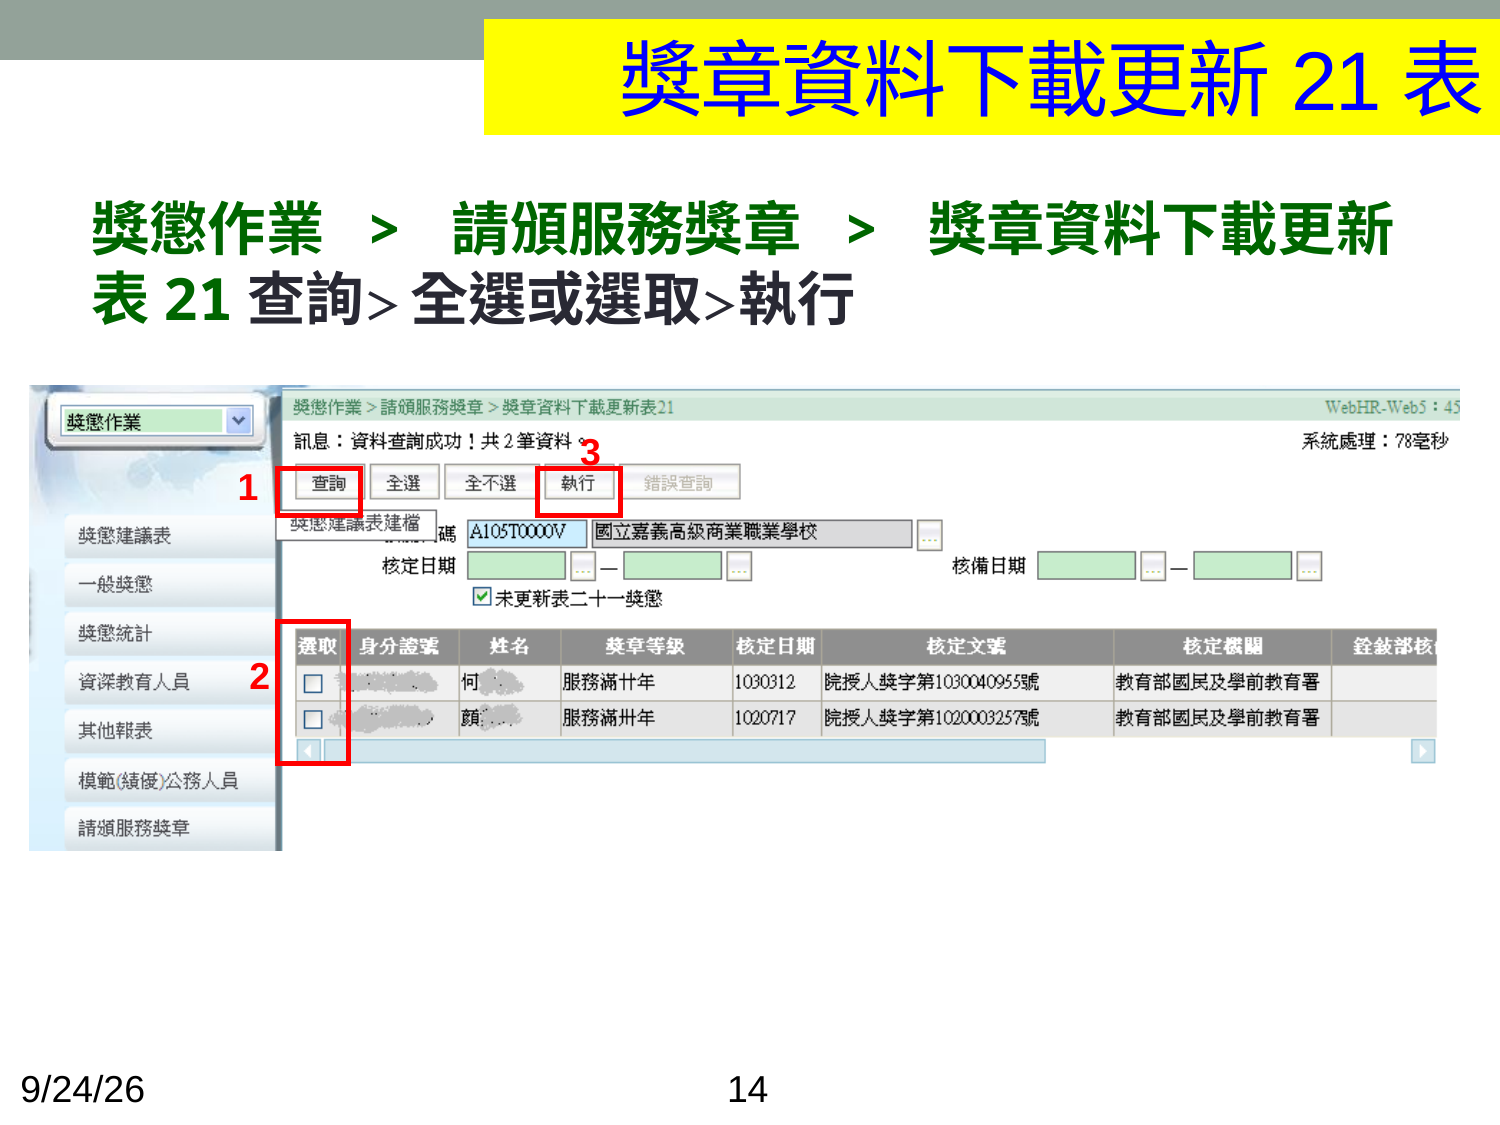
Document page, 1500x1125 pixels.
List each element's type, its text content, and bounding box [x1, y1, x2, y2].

text_box 3 [560, 471, 618, 480]
text_box 獎懲作業 > 請頒服務獎章 > 獎章資料下載更新表21查詢＞ 全選或選取＞執行 [76, 184, 1459, 340]
text_box 1 [206, 456, 290, 516]
title 獎章資料下載更新21表 [484, 19, 1500, 135]
text_box <編號> [572, 1057, 923, 1118]
picture [29, 385, 1460, 851]
text_box 4/25/19 [5, 1057, 356, 1118]
text_box 3 [549, 420, 632, 469]
text_box 2 [218, 645, 302, 705]
